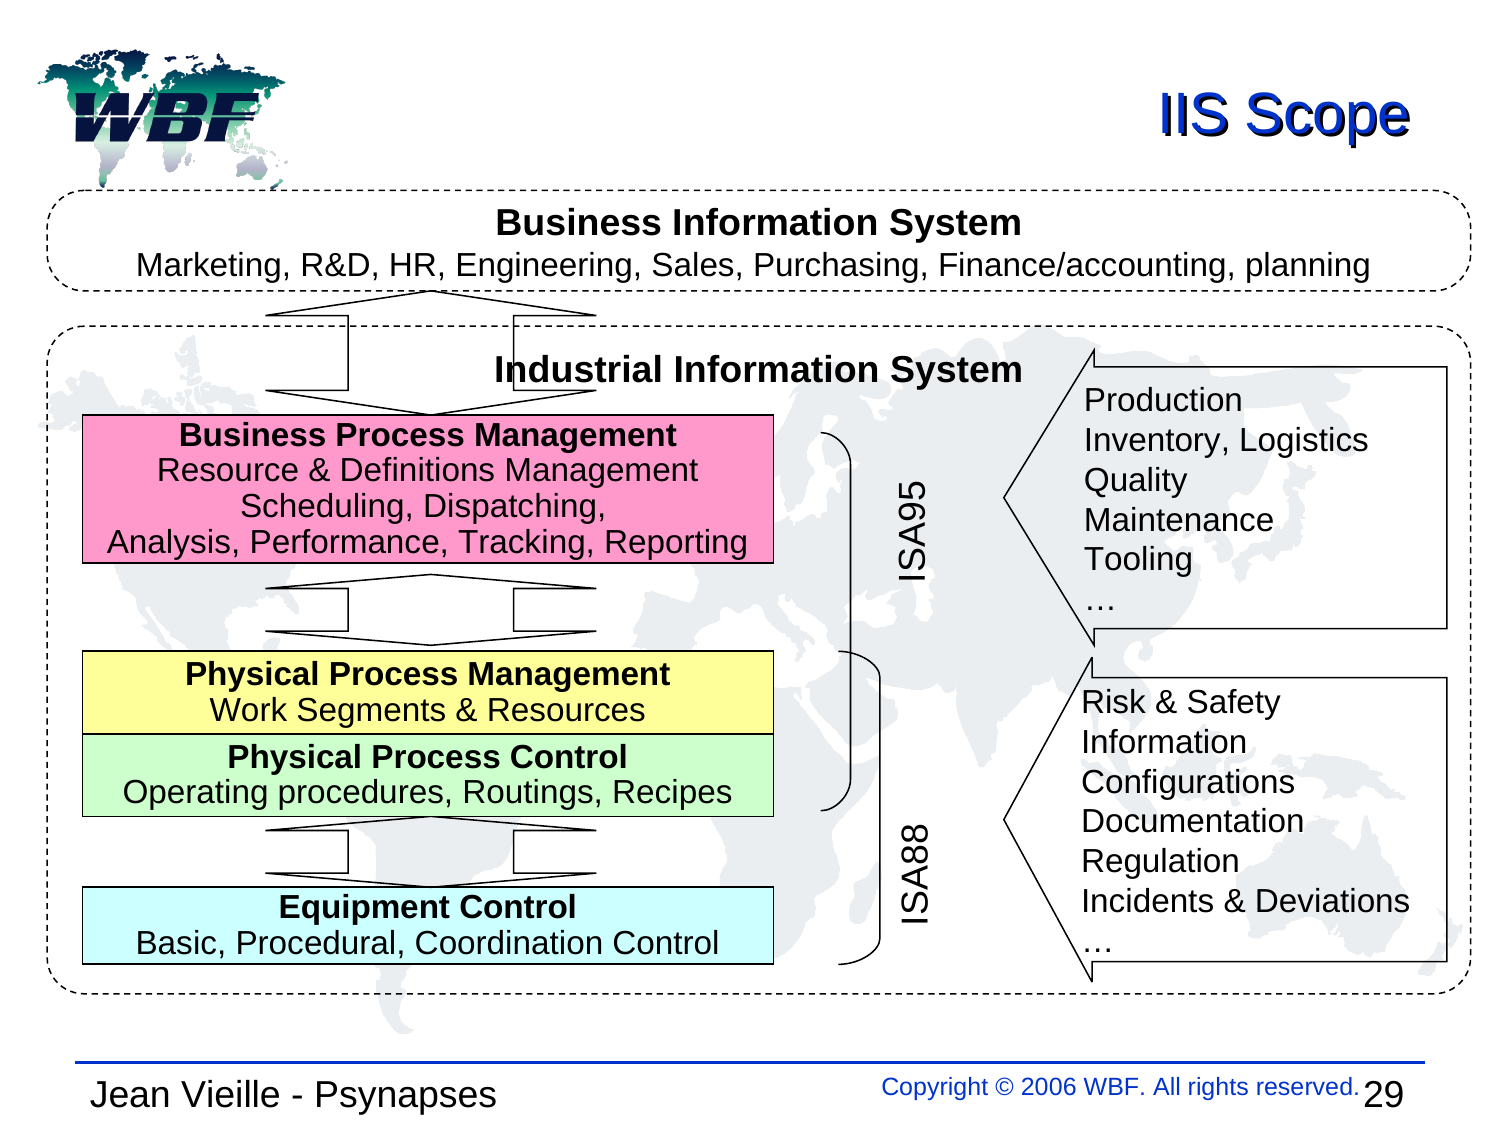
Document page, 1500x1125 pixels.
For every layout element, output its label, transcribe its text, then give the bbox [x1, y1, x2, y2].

text_box Risk & Safety Information Configurations Documentation Regulation Incidents & Deviations … [1003, 657, 1447, 983]
text_box Business Process Management Resource & Definitions Management Scheduling, Dispatching, Analysis, Performance, Tracking, Reporting [82, 415, 774, 564]
text_box ISA95 [879, 466, 941, 598]
text_box ISA88 [881, 753, 946, 941]
picture [515, 324, 1463, 339]
picture [37, 324, 1463, 1034]
text_box Industrial Information System [289, 326, 573, 414]
text_box Production Inventory, Logistics Quality Maintenance Tooling … [1003, 350, 1447, 646]
text_box Industrial Information System [47, 326, 1471, 994]
text_box Physical Process Control Operating procedures, Routings, Recipes [82, 733, 774, 817]
text_box Business Information System Marketing, R&D, HR, Engineering, Sales, Purchasing, Finance/accounting, planning [47, 190, 1471, 291]
title IIS Scope [387, 45, 1426, 176]
picture [37, 49, 288, 190]
text_box Equipment Control Basic, Procedural, Coordination Control [82, 887, 774, 965]
text_box Physical Process Management Work Segments & Resources [82, 650, 774, 733]
